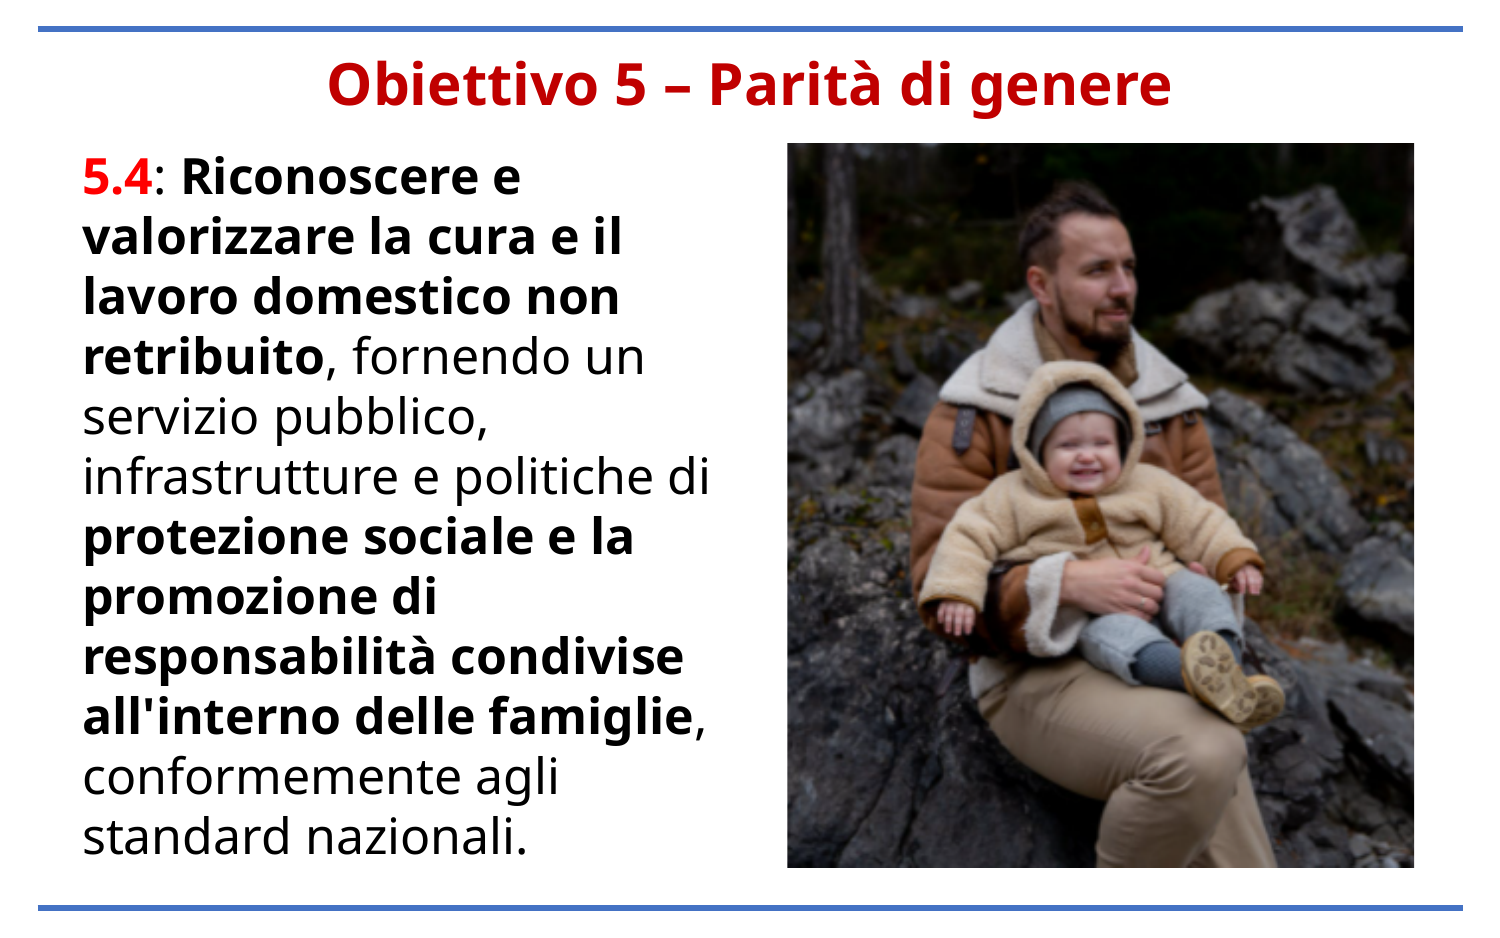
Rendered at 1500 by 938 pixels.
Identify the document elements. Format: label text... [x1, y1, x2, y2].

text_box 5.4: Riconoscere e valorizzare la cura e il lavoro domestico non retribuito, fornendo un servizio pubblico, infrastrutture e politiche di protezione sociale e la promozione di responsabilità condivise all'interno delle famiglie, conformemente agli standard nazionali. [67, 136, 788, 879]
picture [787, 143, 1415, 868]
title Obiettivo 5 – Parità di genere [0, 47, 1500, 104]
